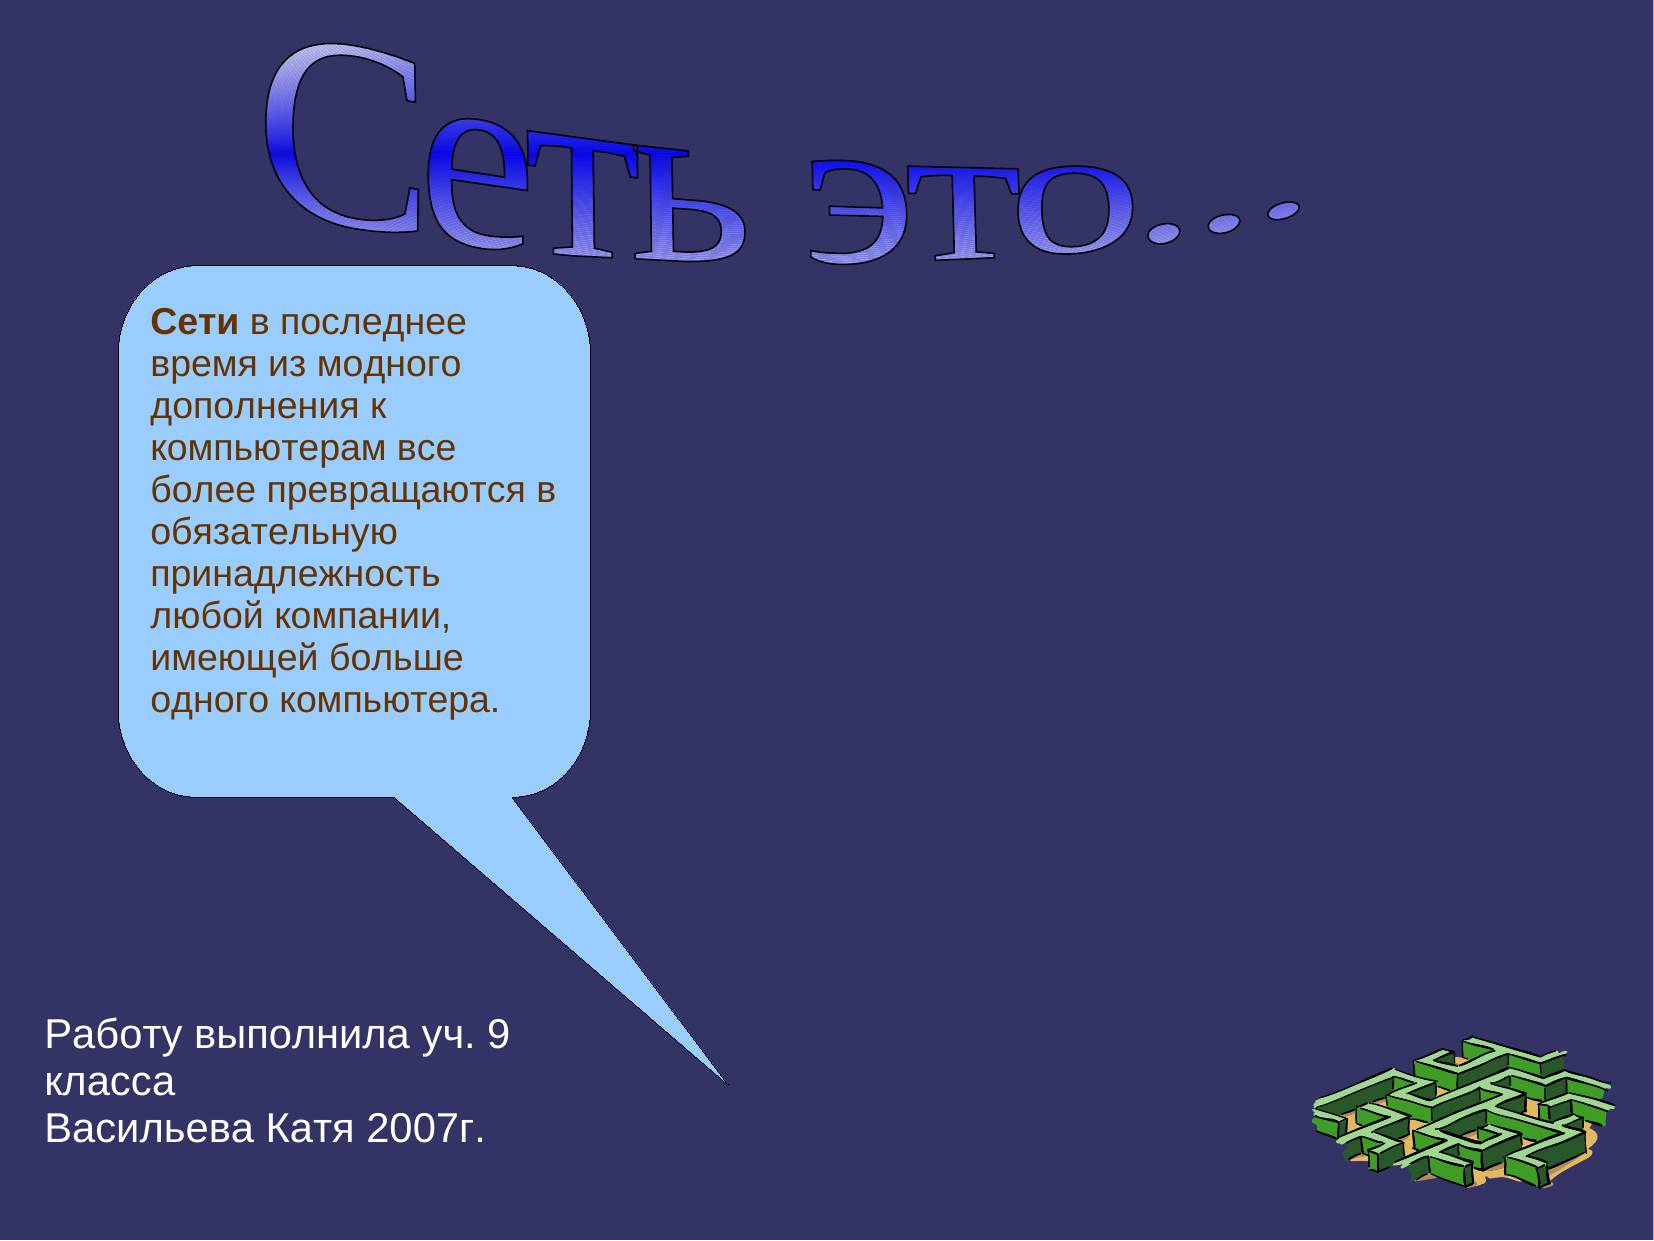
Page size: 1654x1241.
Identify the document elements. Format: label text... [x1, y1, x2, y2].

text_box Сеть это... [1017, 166, 1133, 254]
picture [708, 354, 1628, 1211]
text_box Сеть это... [1208, 214, 1240, 234]
text_box Сеть это... [428, 118, 745, 262]
text_box Сеть это... [265, 43, 419, 233]
text_box Сеть это... [1148, 223, 1180, 244]
text_box Сеть это... [907, 166, 1019, 261]
text_box Сети в последнее время из модного дополнения к компьютерам все более превращаются в обязательную принадлежность любой компании, имеющей больше одного компьютера. [118, 265, 729, 1085]
text_box Сеть это... [810, 160, 907, 265]
text_box Сеть это... [1268, 202, 1300, 220]
text_box Работу выполнила уч. 9 класса Васильева Катя 2007г. [29, 1003, 591, 1217]
